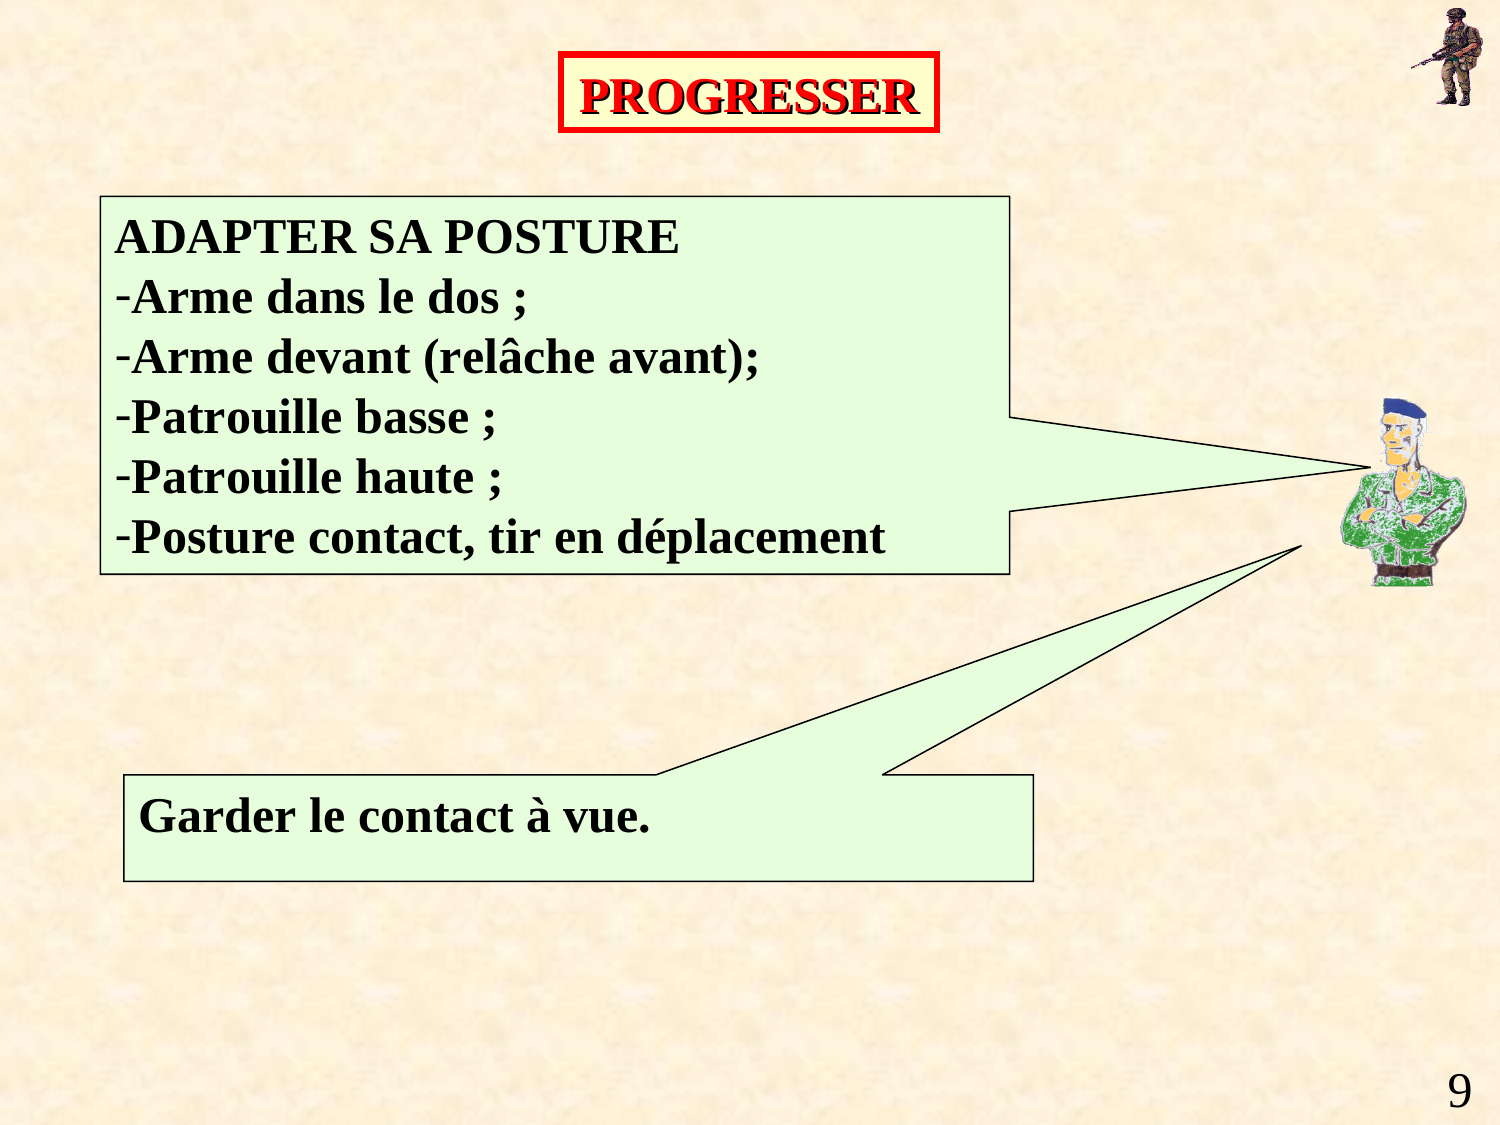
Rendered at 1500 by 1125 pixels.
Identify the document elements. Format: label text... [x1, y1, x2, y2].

picture [0, 0, 1500, 1125]
text_box ADAPTER SA POSTURE Arme dans le dos ; Arme devant (relâche avant); Patrouille basse ; Patrouille haute ; Posture contact, tir en déplacement [100, 196, 1371, 575]
text_box PROGRESSER [560, 54, 937, 131]
text_box Garder le contact à vue. [123, 545, 1302, 882]
